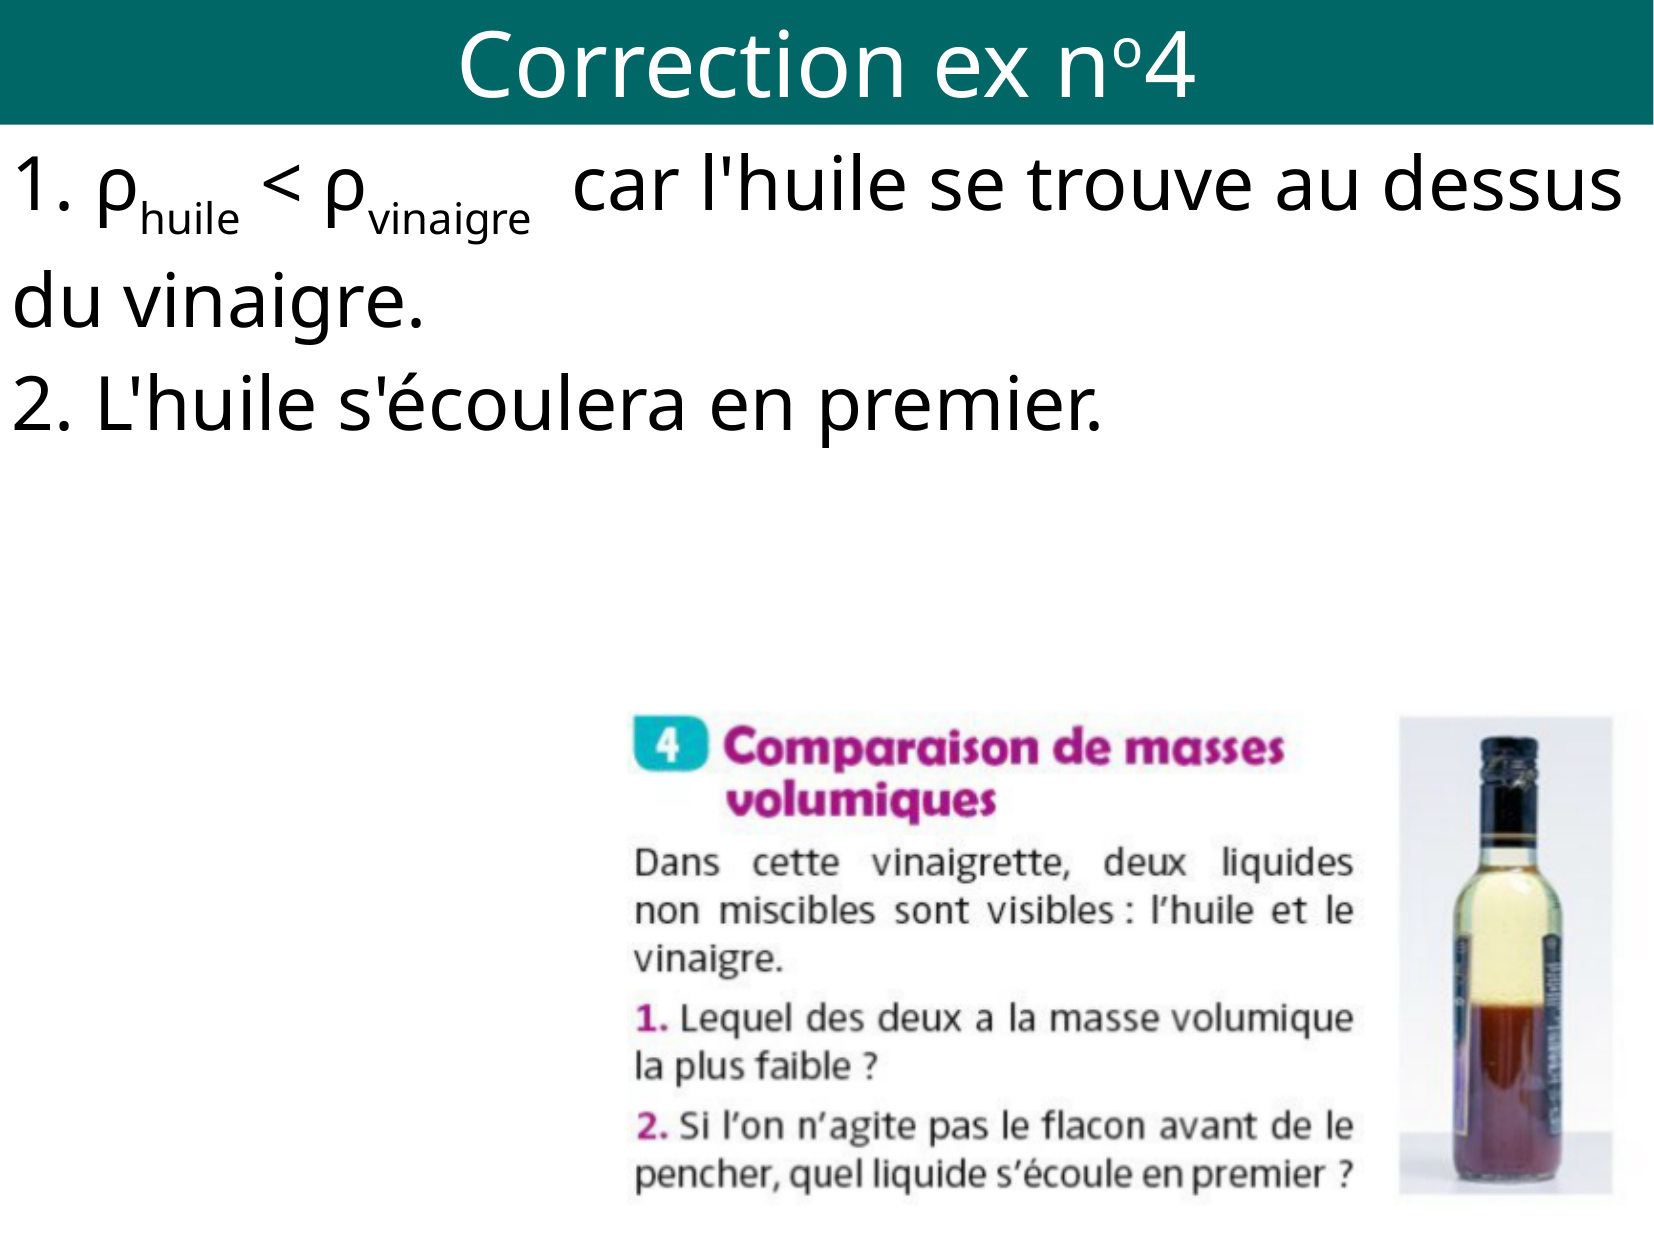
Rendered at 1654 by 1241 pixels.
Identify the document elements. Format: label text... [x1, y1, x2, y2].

picture [614, 696, 1642, 1217]
title Correction ex no4 [0, 10, 1654, 114]
subtitle 1. ρhuile < ρvinaigre car l'huile se trouve au dessus du vinaigre. 2. L'huile s'écoulera en premier. [11, 129, 1642, 1229]
